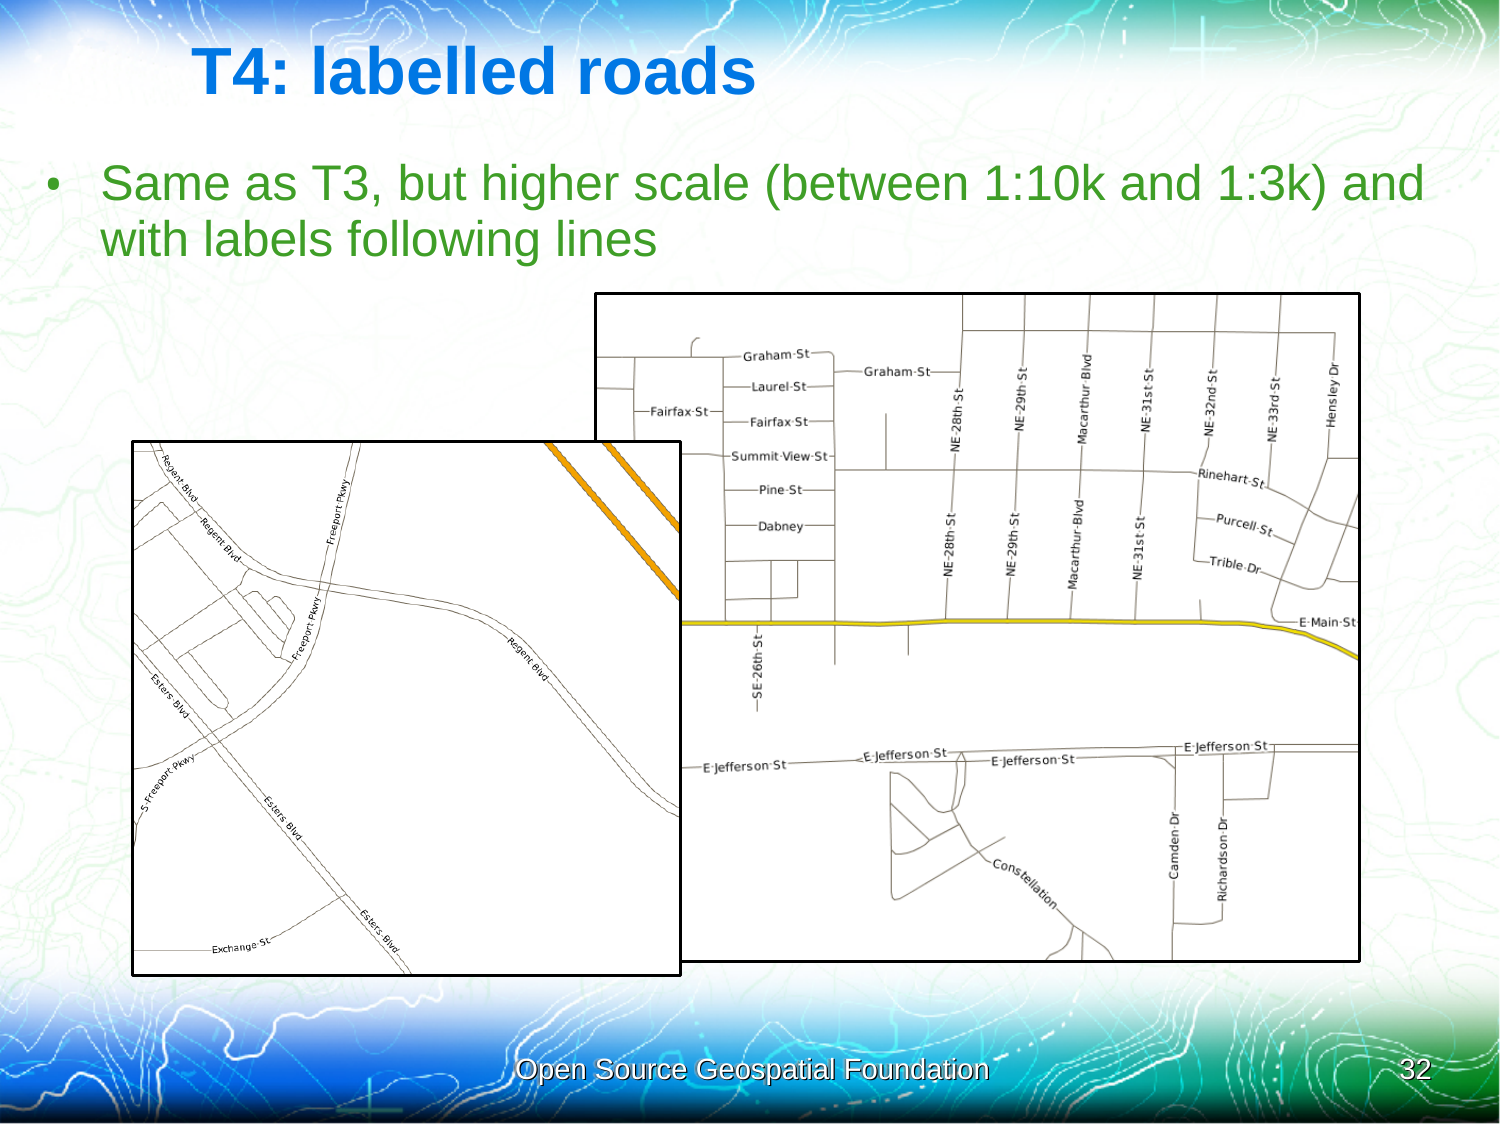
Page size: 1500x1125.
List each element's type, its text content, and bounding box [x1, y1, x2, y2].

list Same as T3, but higher scale (between 1:10k and 1:3k) and with labels following lines [29, 147, 1477, 325]
picture [0, 0, 1500, 1125]
title T4: labelled roads [177, 20, 1477, 122]
